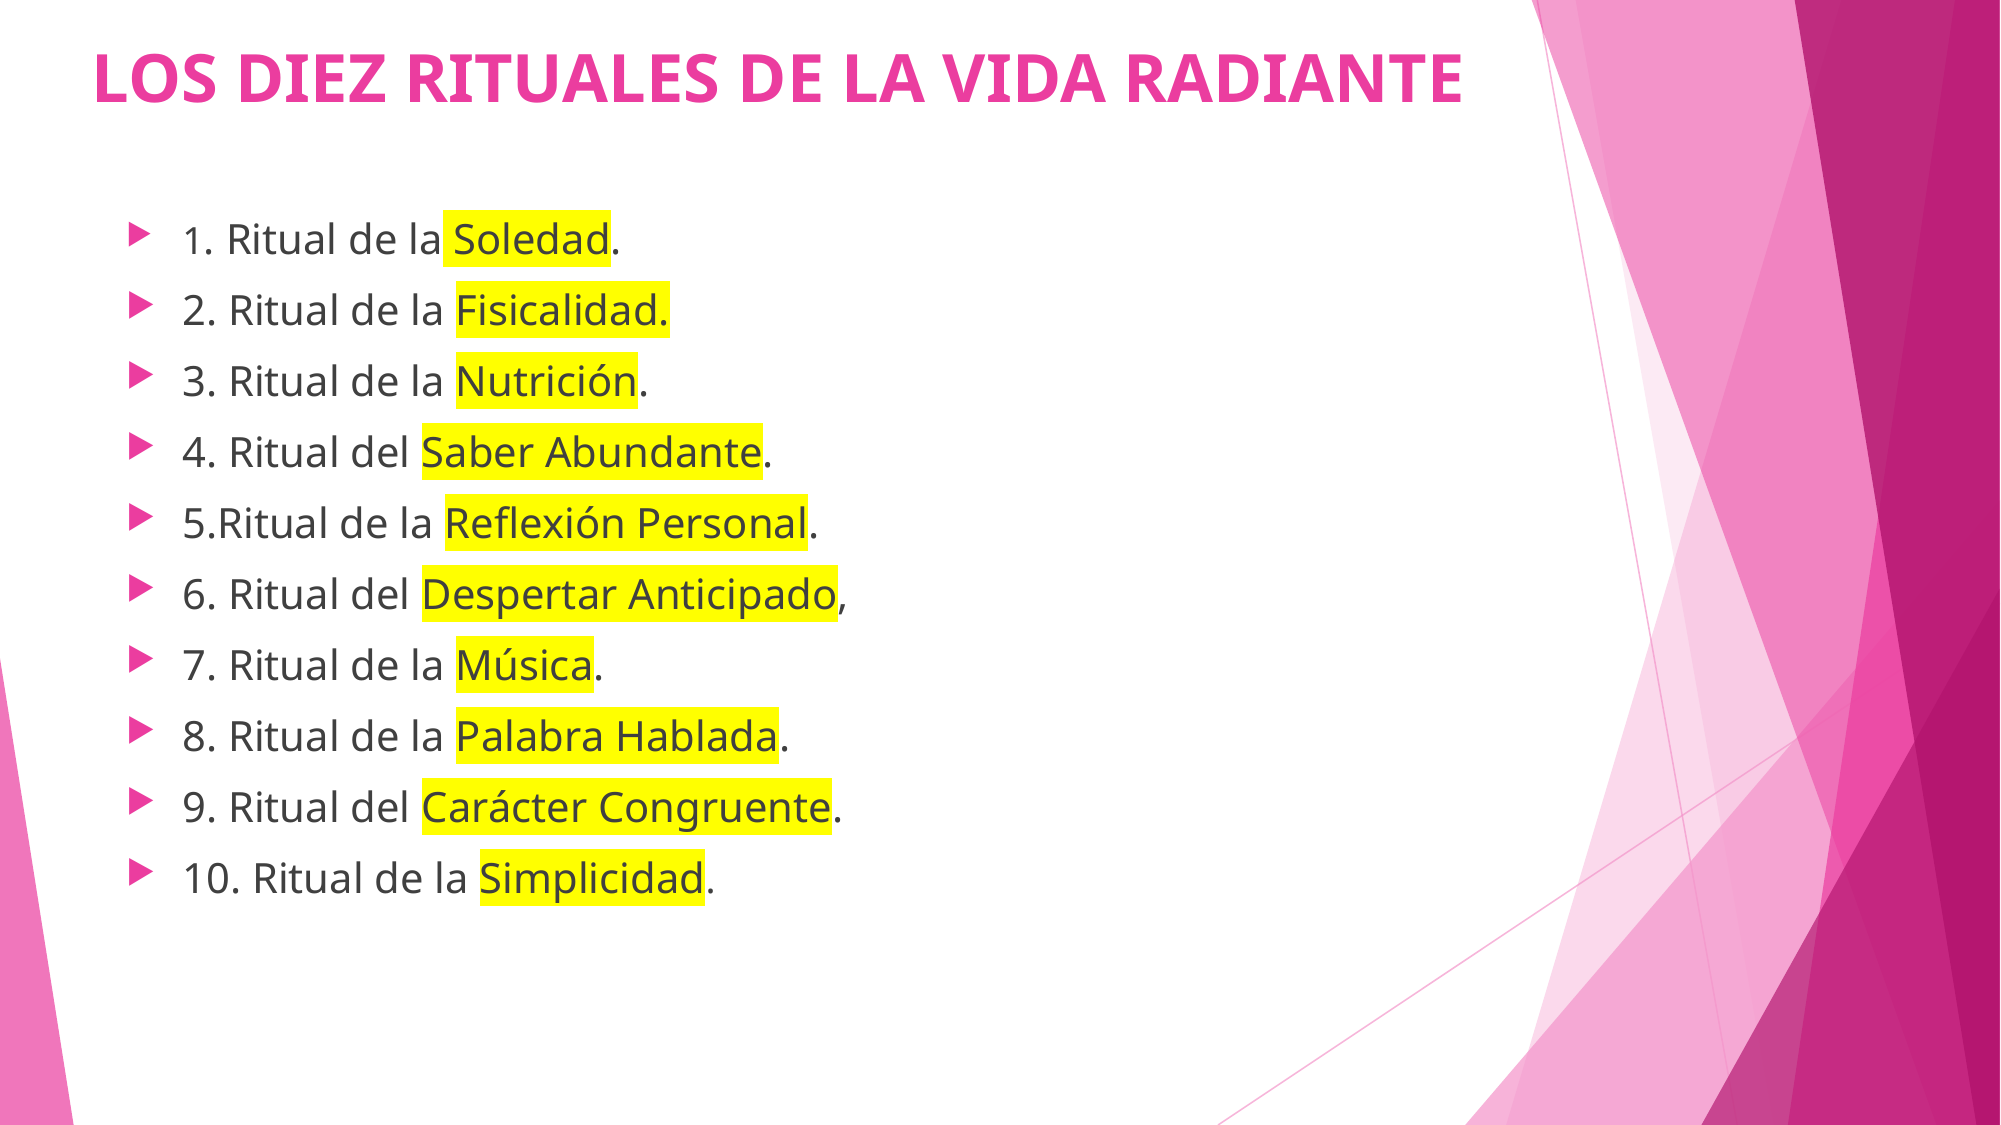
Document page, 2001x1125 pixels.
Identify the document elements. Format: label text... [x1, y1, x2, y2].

list 1. Ritual de la Soledad. 2. Ritual de la Fisicalidad. 3. Ritual de la Nutrición. 4. Ritual del Saber Abundante. 5.Ritual de la Reflexión Personal. 6. Ritual del Despertar Anticipado, 7. Ritual de la Música. 8. Ritual de la Palabra Hablada. 9. Ritual del Carácter Congruente. 10. Ritual de la Simplicidad. [111, 205, 1522, 1125]
title LOS DIEZ RITUALES DE LA VIDA RADIANTE [76, 27, 1571, 174]
